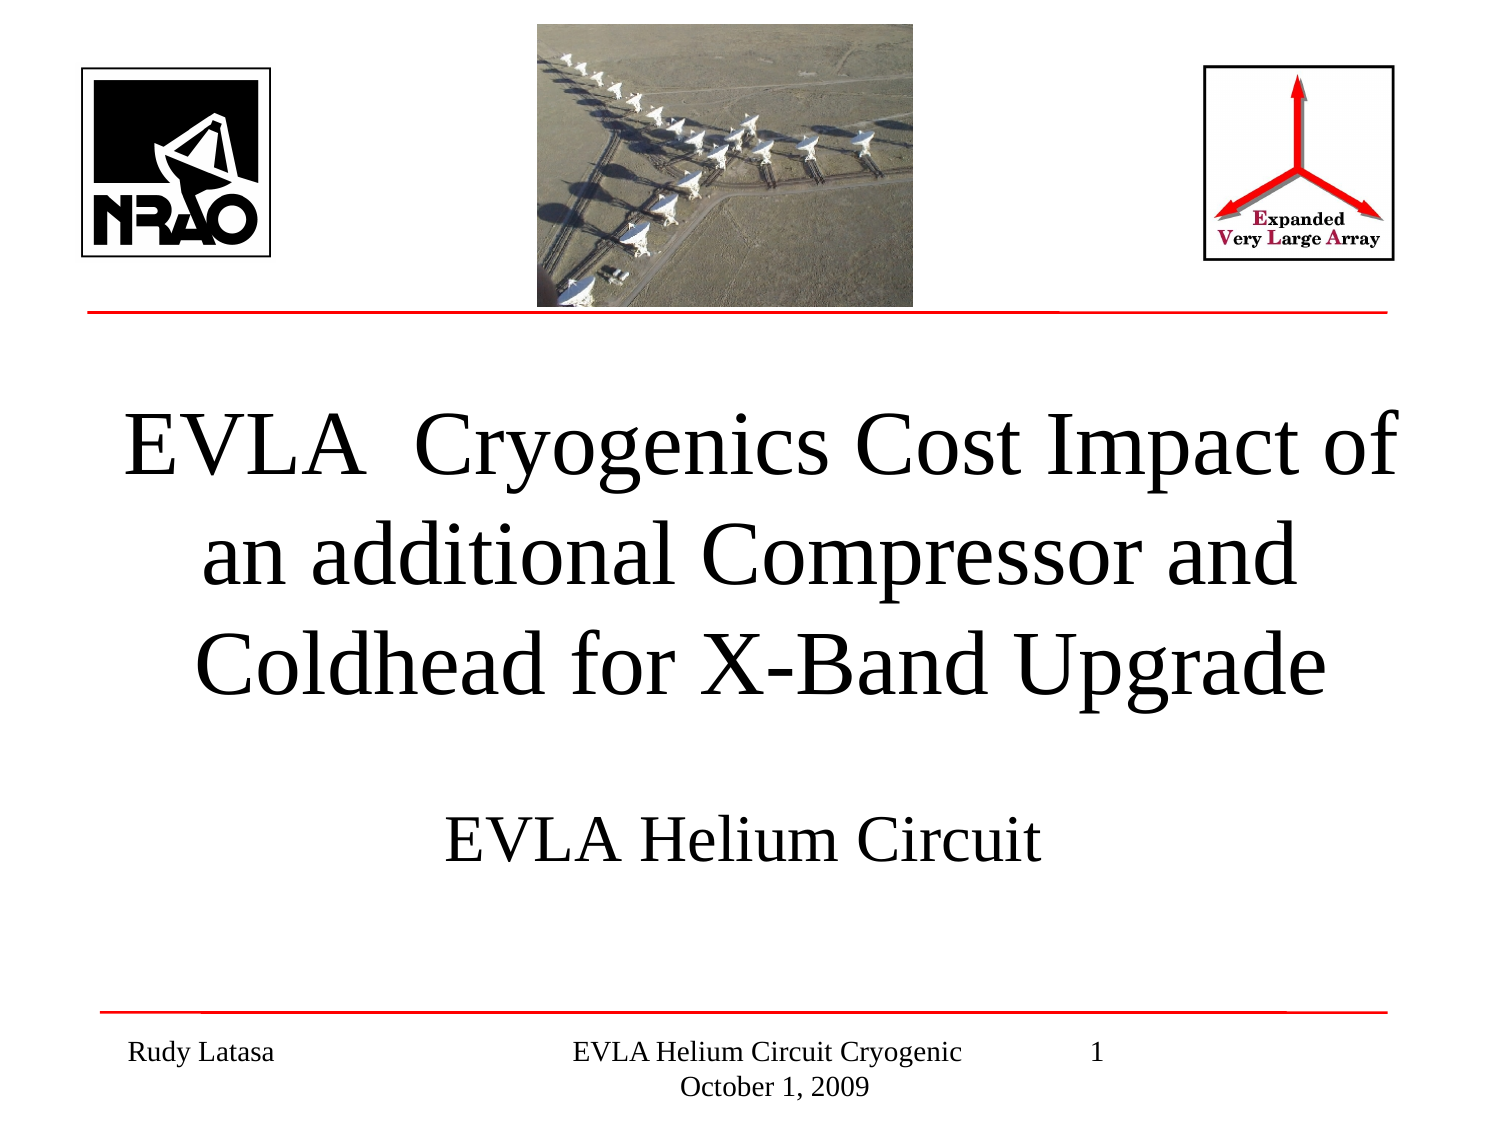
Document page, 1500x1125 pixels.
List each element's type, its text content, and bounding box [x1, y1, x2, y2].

subtitle EVLA Helium Circuit [225, 699, 1263, 988]
picture [537, 24, 913, 307]
title EVLA Cryogenics Cost Impact of an additional Compressor and Coldhead for X-Band Upgrade [99, 375, 1426, 700]
text_box EVLA Helium Circuit Cryogenic October 1, 2009 [412, 1025, 1074, 1101]
text_box Rudy Latasa [112, 1025, 412, 1101]
text_box [1074, 1025, 1388, 1101]
